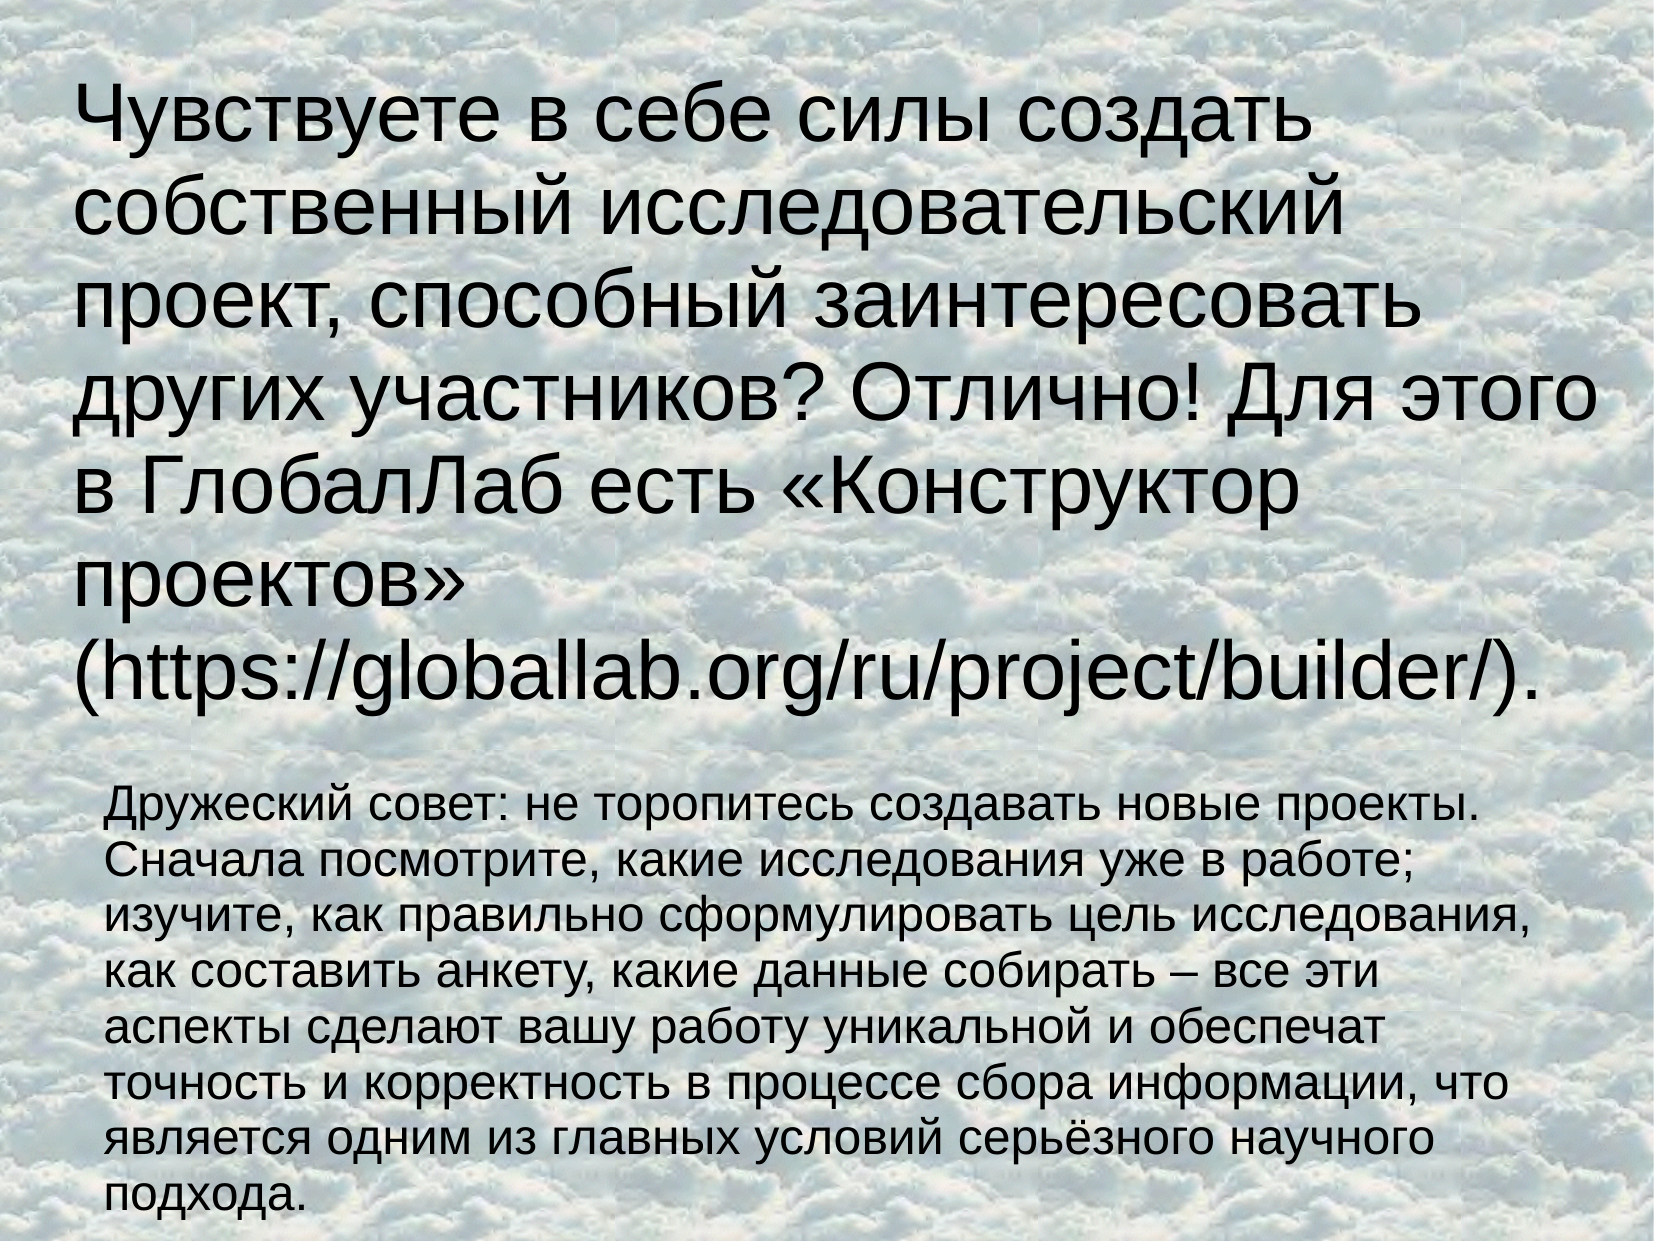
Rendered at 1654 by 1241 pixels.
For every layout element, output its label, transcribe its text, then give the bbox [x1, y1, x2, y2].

picture [0, 0, 1654, 1241]
text_box Чувствуете в себе силы создать собственный исследовательский проект, способный заинтересовать других участников? Отлично! Для этого в ГлобалЛаб есть «Конструктор проектов» (https://globallab.org/ru/project/builder/). [57, 59, 1625, 725]
text_box Дружеский совет: не торопитесь создавать новые проекты. Сначала посмотрите, какие исследования уже в работе; изучите, как правильно сформулировать цель исследования, как составить анкету, какие данные собирать – все эти аспекты сделают вашу работу уникальной и обеспечат точность и корректность в процессе сбора информации, что является одним из главных условий серьёзного научного подхода. [88, 767, 1595, 1229]
